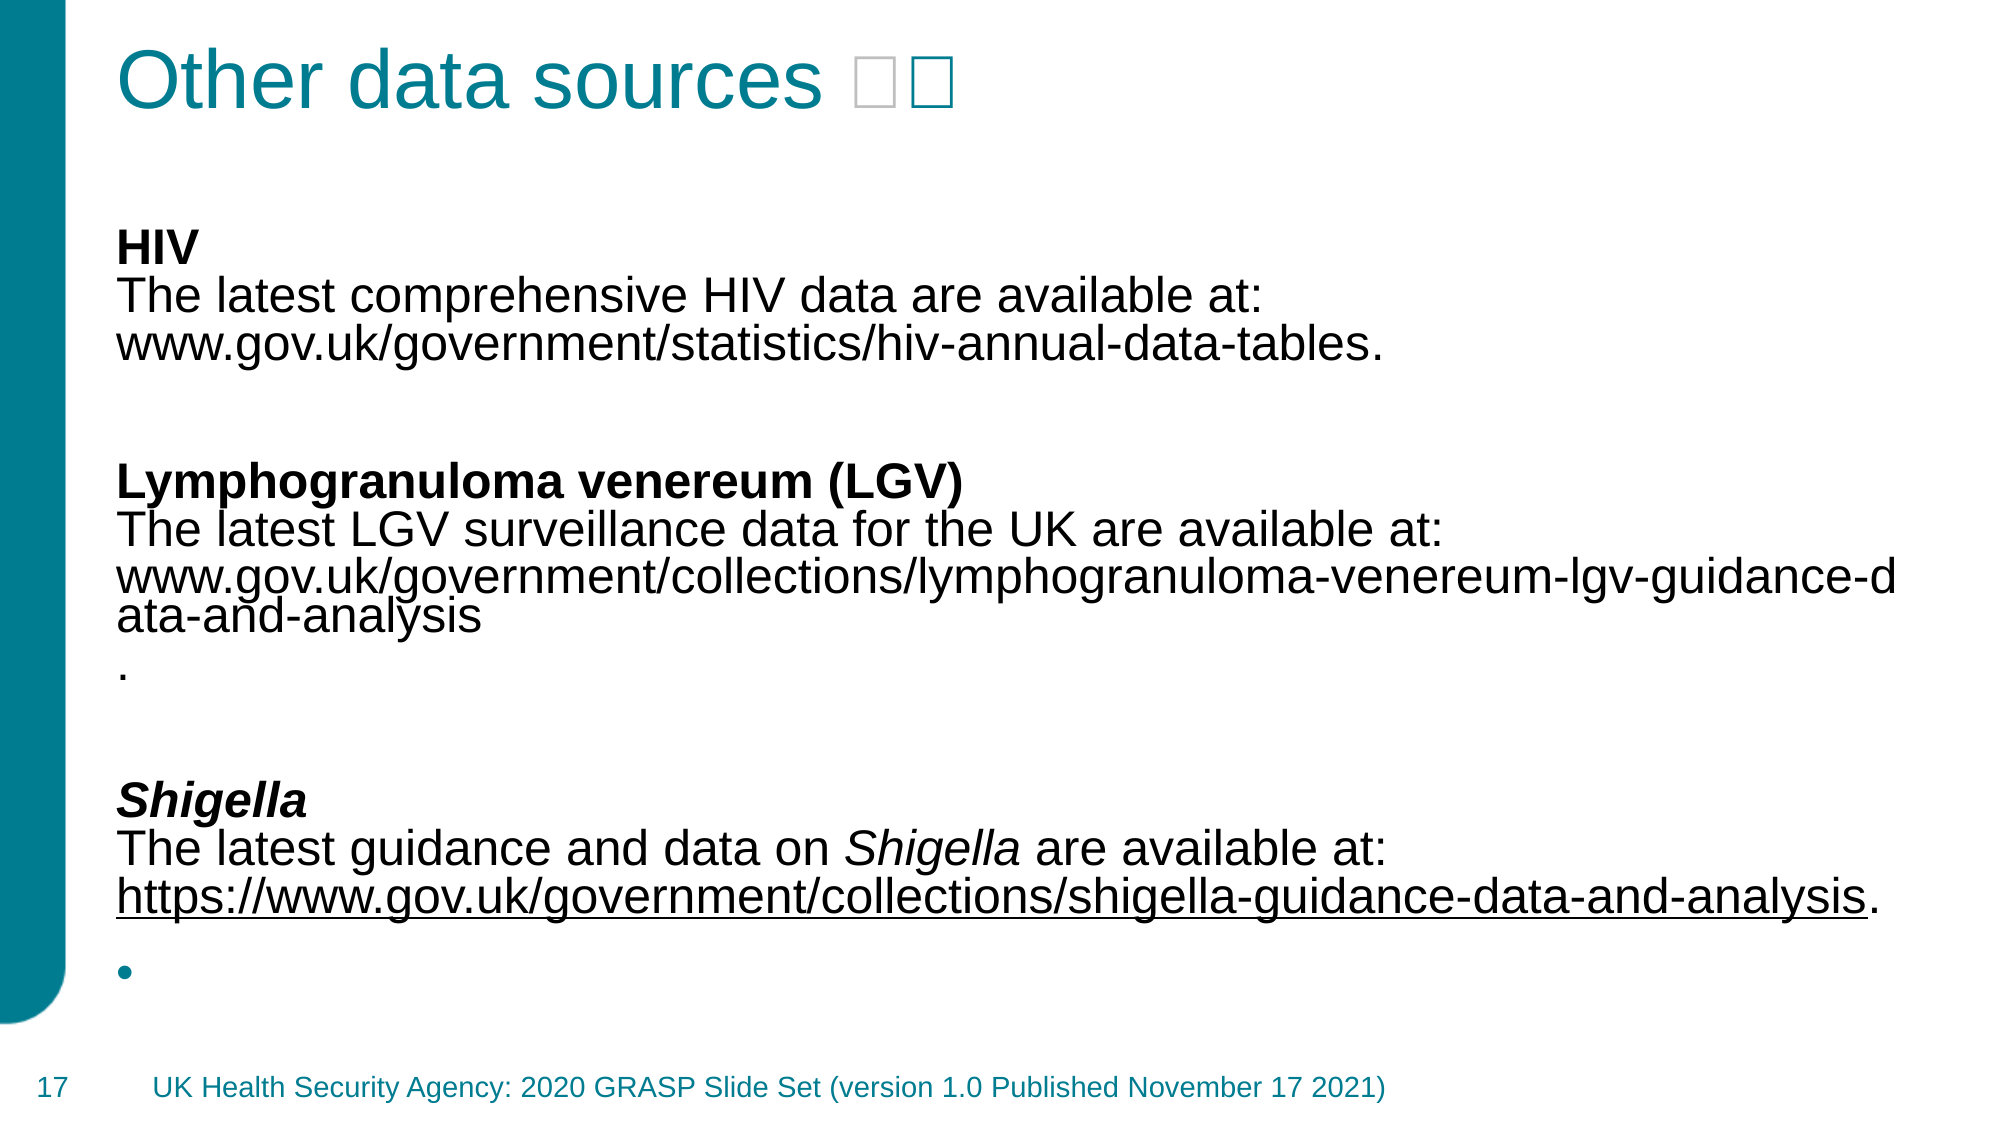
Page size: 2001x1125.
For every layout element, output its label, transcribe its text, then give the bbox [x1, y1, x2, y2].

text_box UK Health Security Agency: 2020 GRASP Slide Set (version 1.0 Published November 17 2021) [137, 1056, 1780, 1116]
list HIV The latest comprehensive HIV data are available at: www.gov.uk/government/statistics/hiv-annual-data-tables. Lymphogranuloma venereum (LGV) The latest LGV surveillance data for the UK are available at: www.gov.uk/government/collections/lymphogranuloma-venereum-lgv-guidance-data-and-analysis. Shigella The latest guidance and data on Shigella are available at: https://www.gov.uk/government/collections/shigella-guidance-data-and-analysis. [101, 218, 1926, 933]
title Other data sources  [101, 29, 1926, 189]
text_box [21, 1056, 120, 1117]
